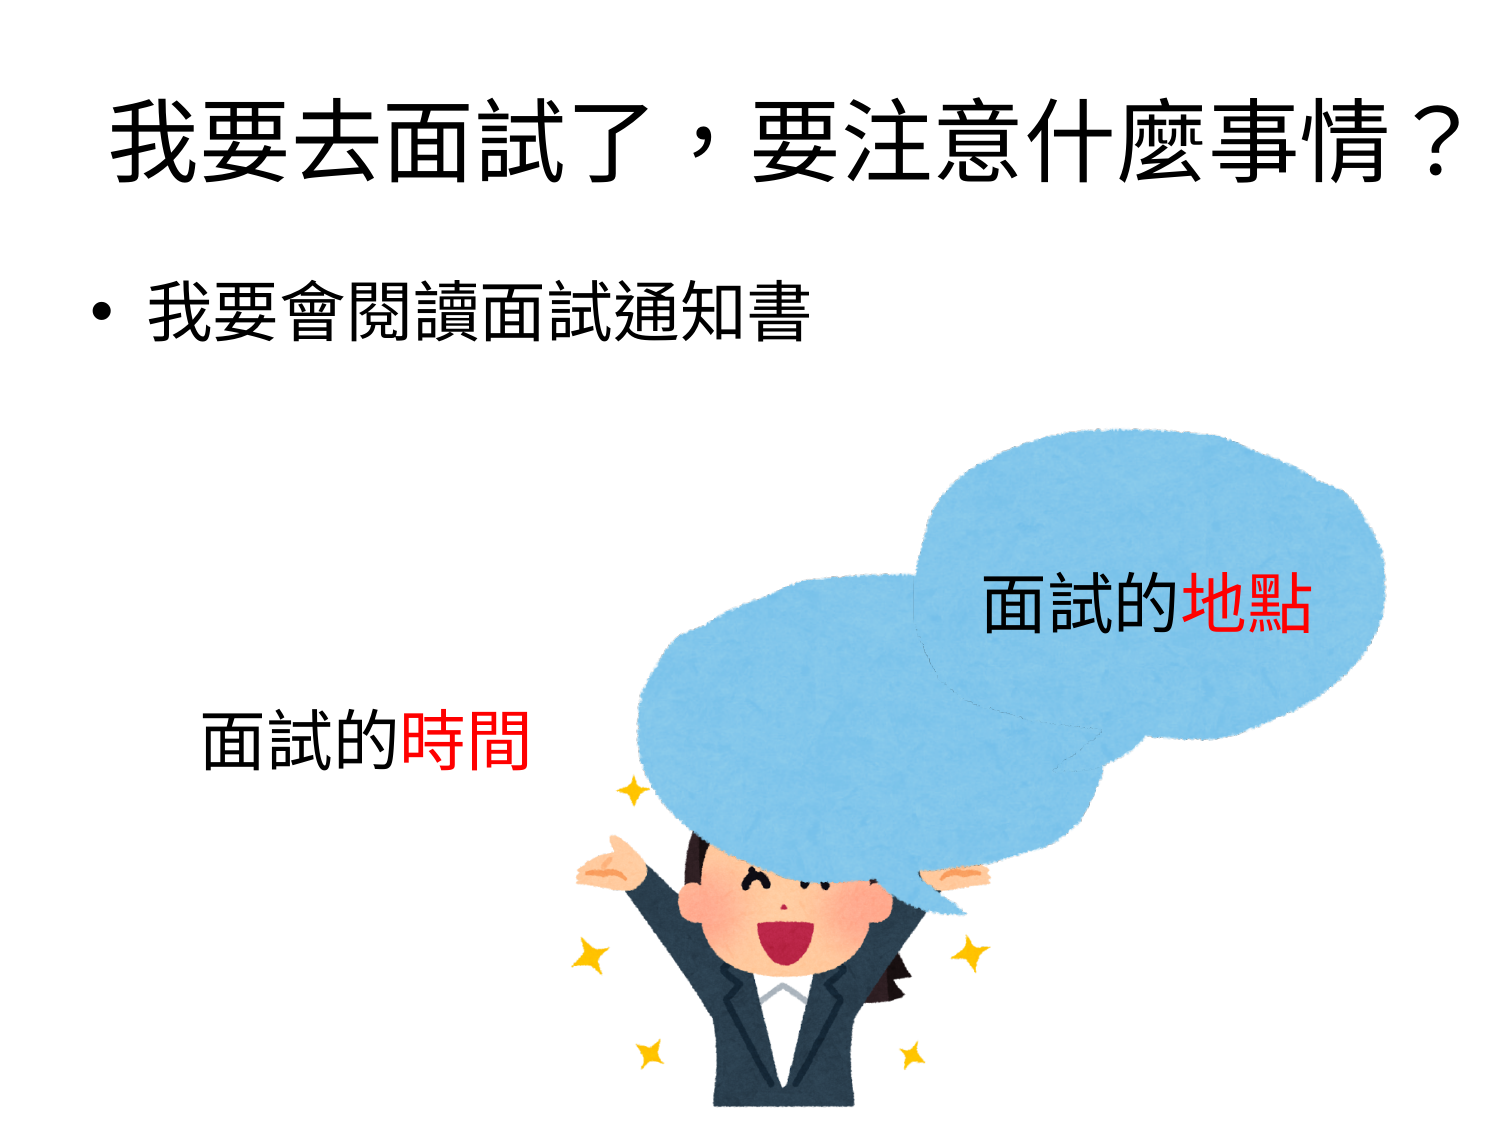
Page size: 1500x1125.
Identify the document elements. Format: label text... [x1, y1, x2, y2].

list 我要會閱讀面試通知書 [75, 262, 1425, 1005]
text_box 面試的時間 [185, 691, 549, 787]
text_box 面試的地點 [965, 554, 1330, 649]
picture [561, 411, 1404, 1125]
title 我要去面試了，要注意什麼事情？ [75, 45, 1425, 233]
